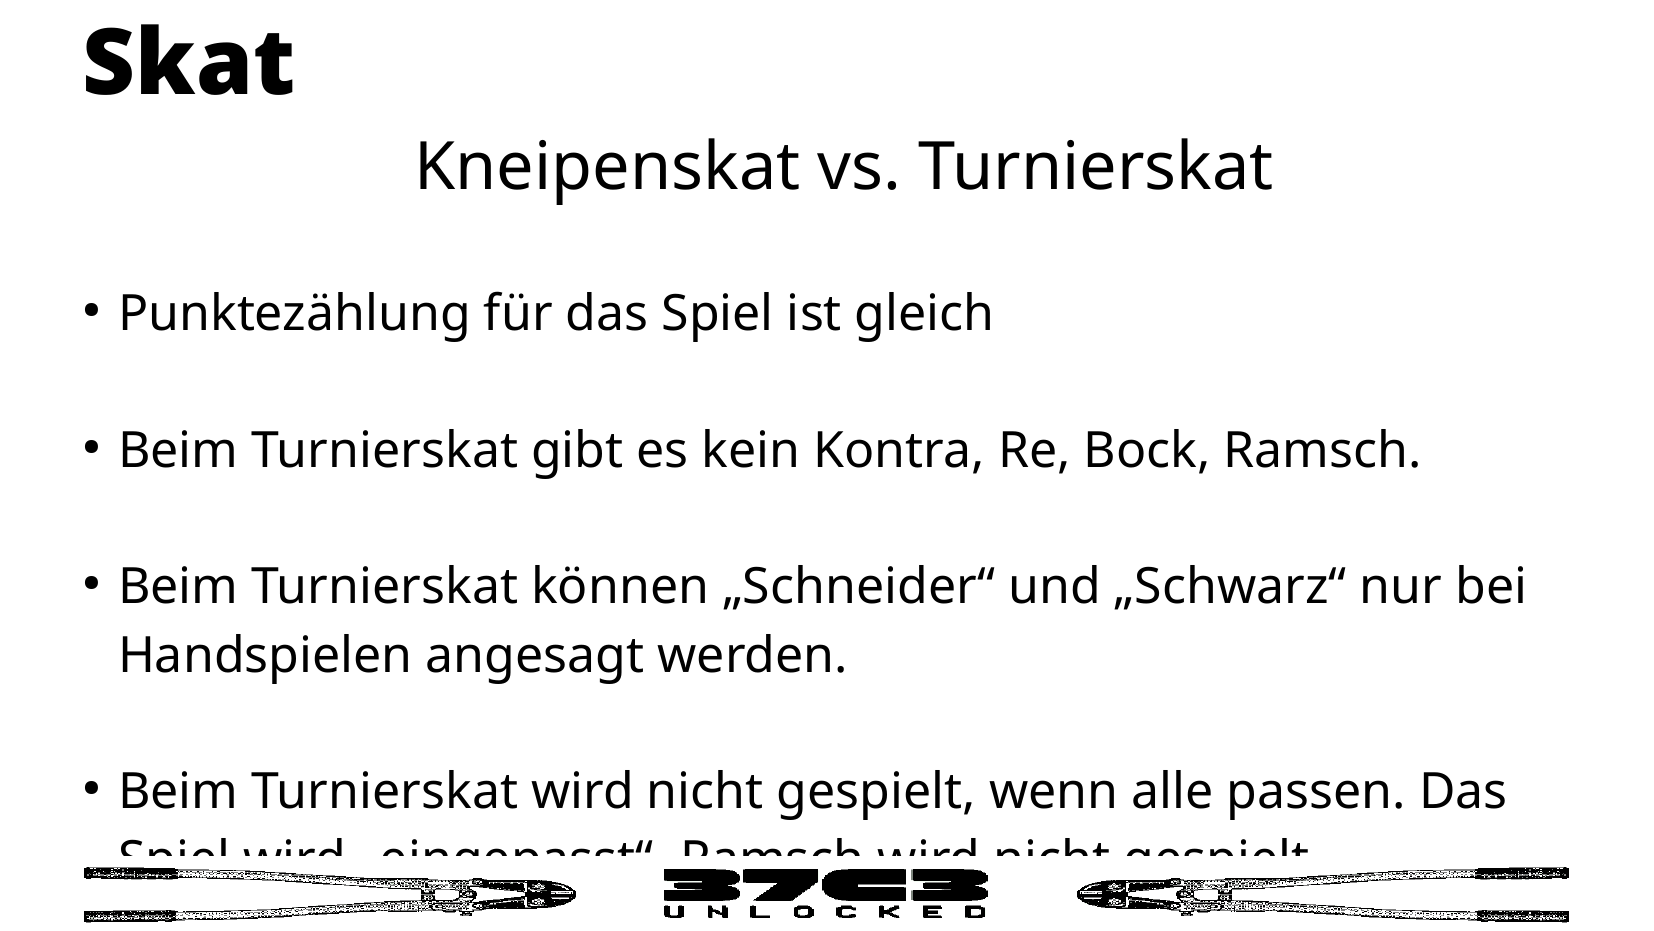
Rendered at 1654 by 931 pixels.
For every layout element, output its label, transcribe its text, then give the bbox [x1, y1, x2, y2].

subtitle Kneipenskat vs. Turnierskat Punktezählung für das Spiel ist gleich Beim Turnierskat gibt es kein Kontra, Re, Bock, Ramsch. Beim Turnierskat können „Schneider“ und „Schwarz“ nur bei Handspielen angesagt werden. Beim Turnierskat wird nicht gespielt, wenn alle passen. Das Spiel wird „eingepasst“. Ramsch wird nicht gespielt. [82, 118, 1571, 827]
picture [0, 856, 1654, 931]
title Skat [82, 0, 1571, 118]
